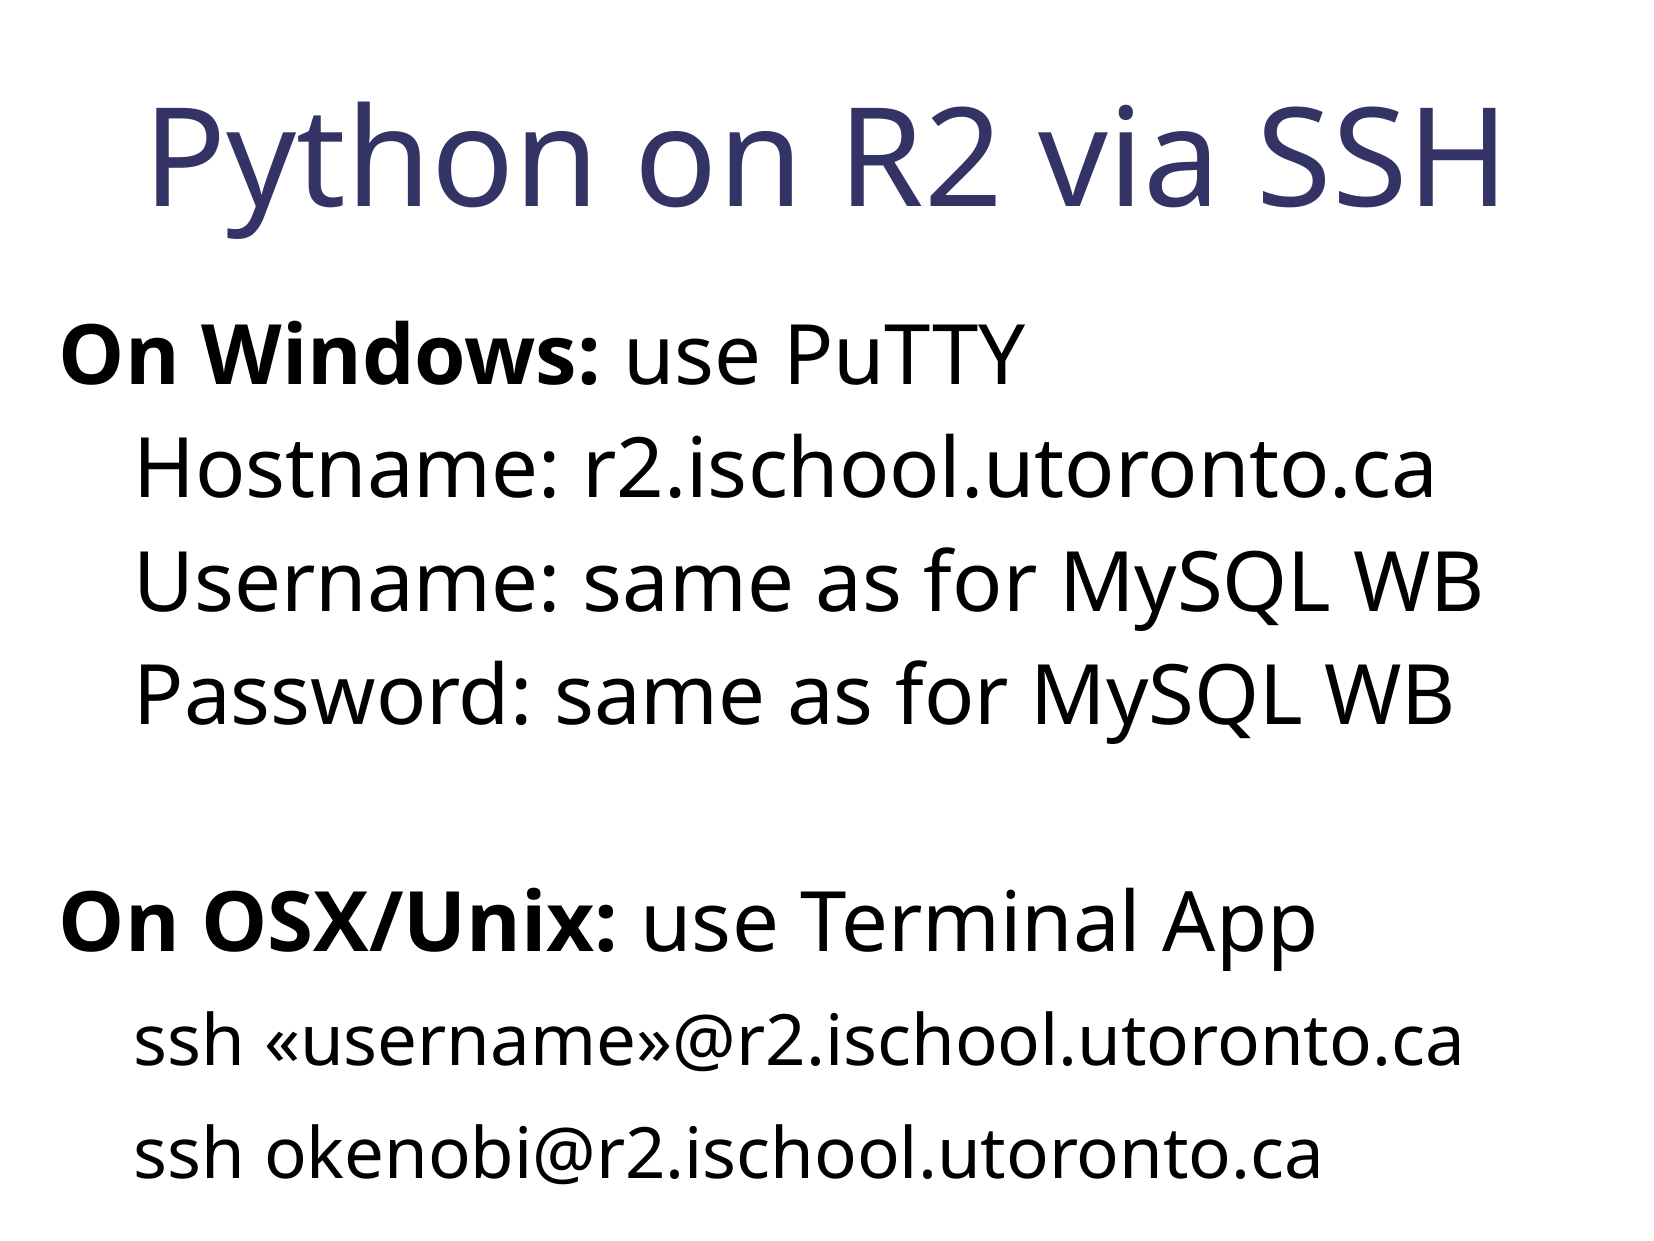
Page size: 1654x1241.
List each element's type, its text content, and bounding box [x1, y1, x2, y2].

title Python on R2 via SSH [0, 56, 1654, 250]
subtitle On Windows: use PuTTY Hostname: r2.ischool.utoronto.ca Username: same as for MySQL WB Password: same as for MySQL WB On OSX/Unix: use Terminal App ssh «username»@r2.ischool.utoronto.ca ssh okenobi@r2.ischool.utoronto.ca Once connected, type “python”. [59, 295, 1630, 1241]
